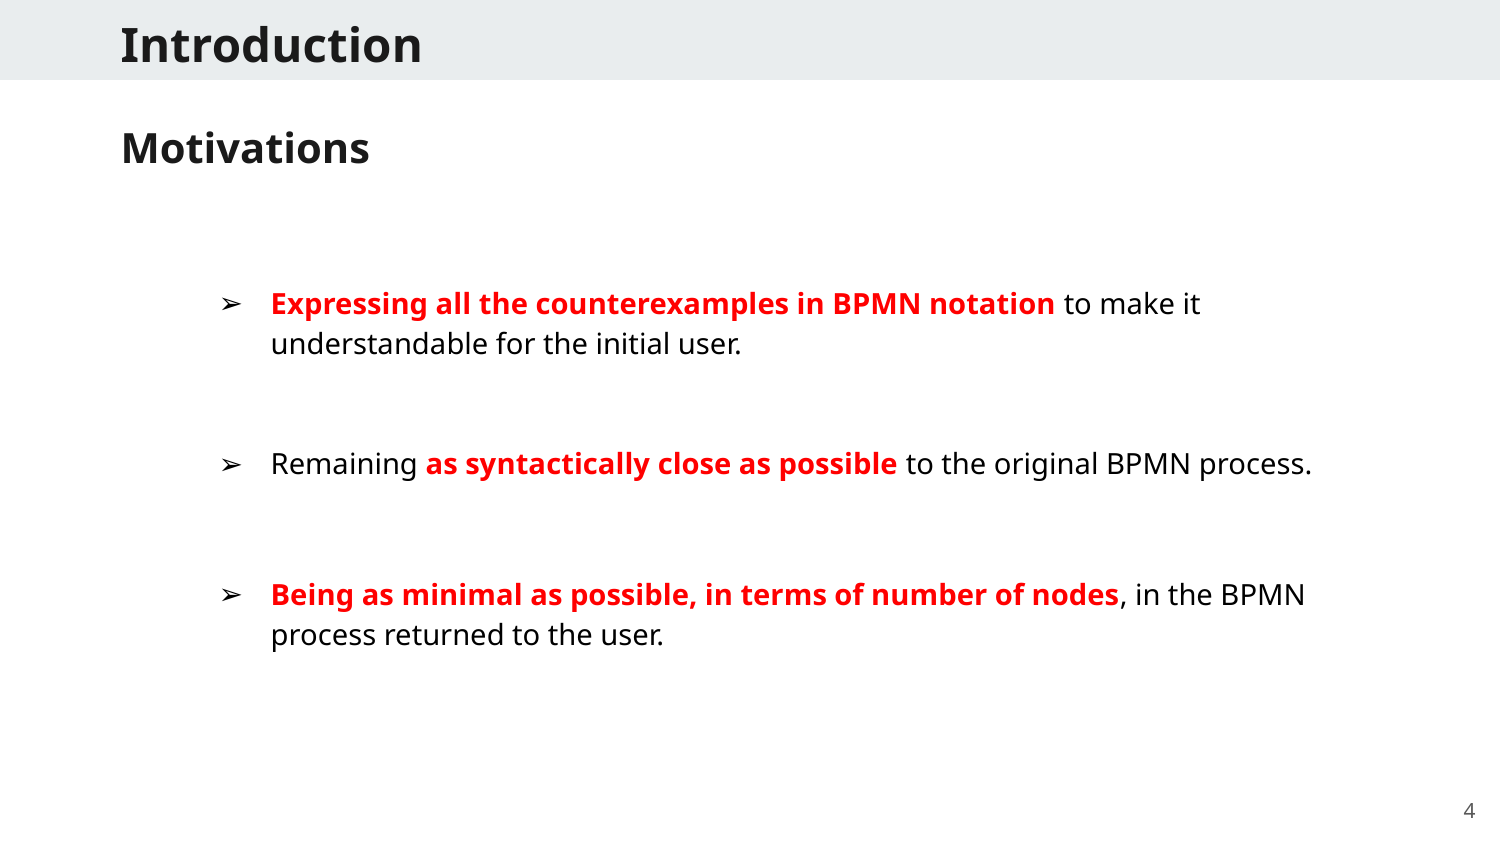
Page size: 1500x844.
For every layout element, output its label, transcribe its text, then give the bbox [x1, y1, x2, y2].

slide_number <numéro> [1400, 779, 1491, 844]
list Motivations Expressing all the counterexamples in BPMN notation to make it understandable for the initial user. Remaining as syntactically close as possible to the original BPMN process. Being as minimal as possible, in terms of number of nodes, in the BPMN process returned to the user. [105, 99, 1367, 799]
title Introduction [105, 0, 1367, 88]
